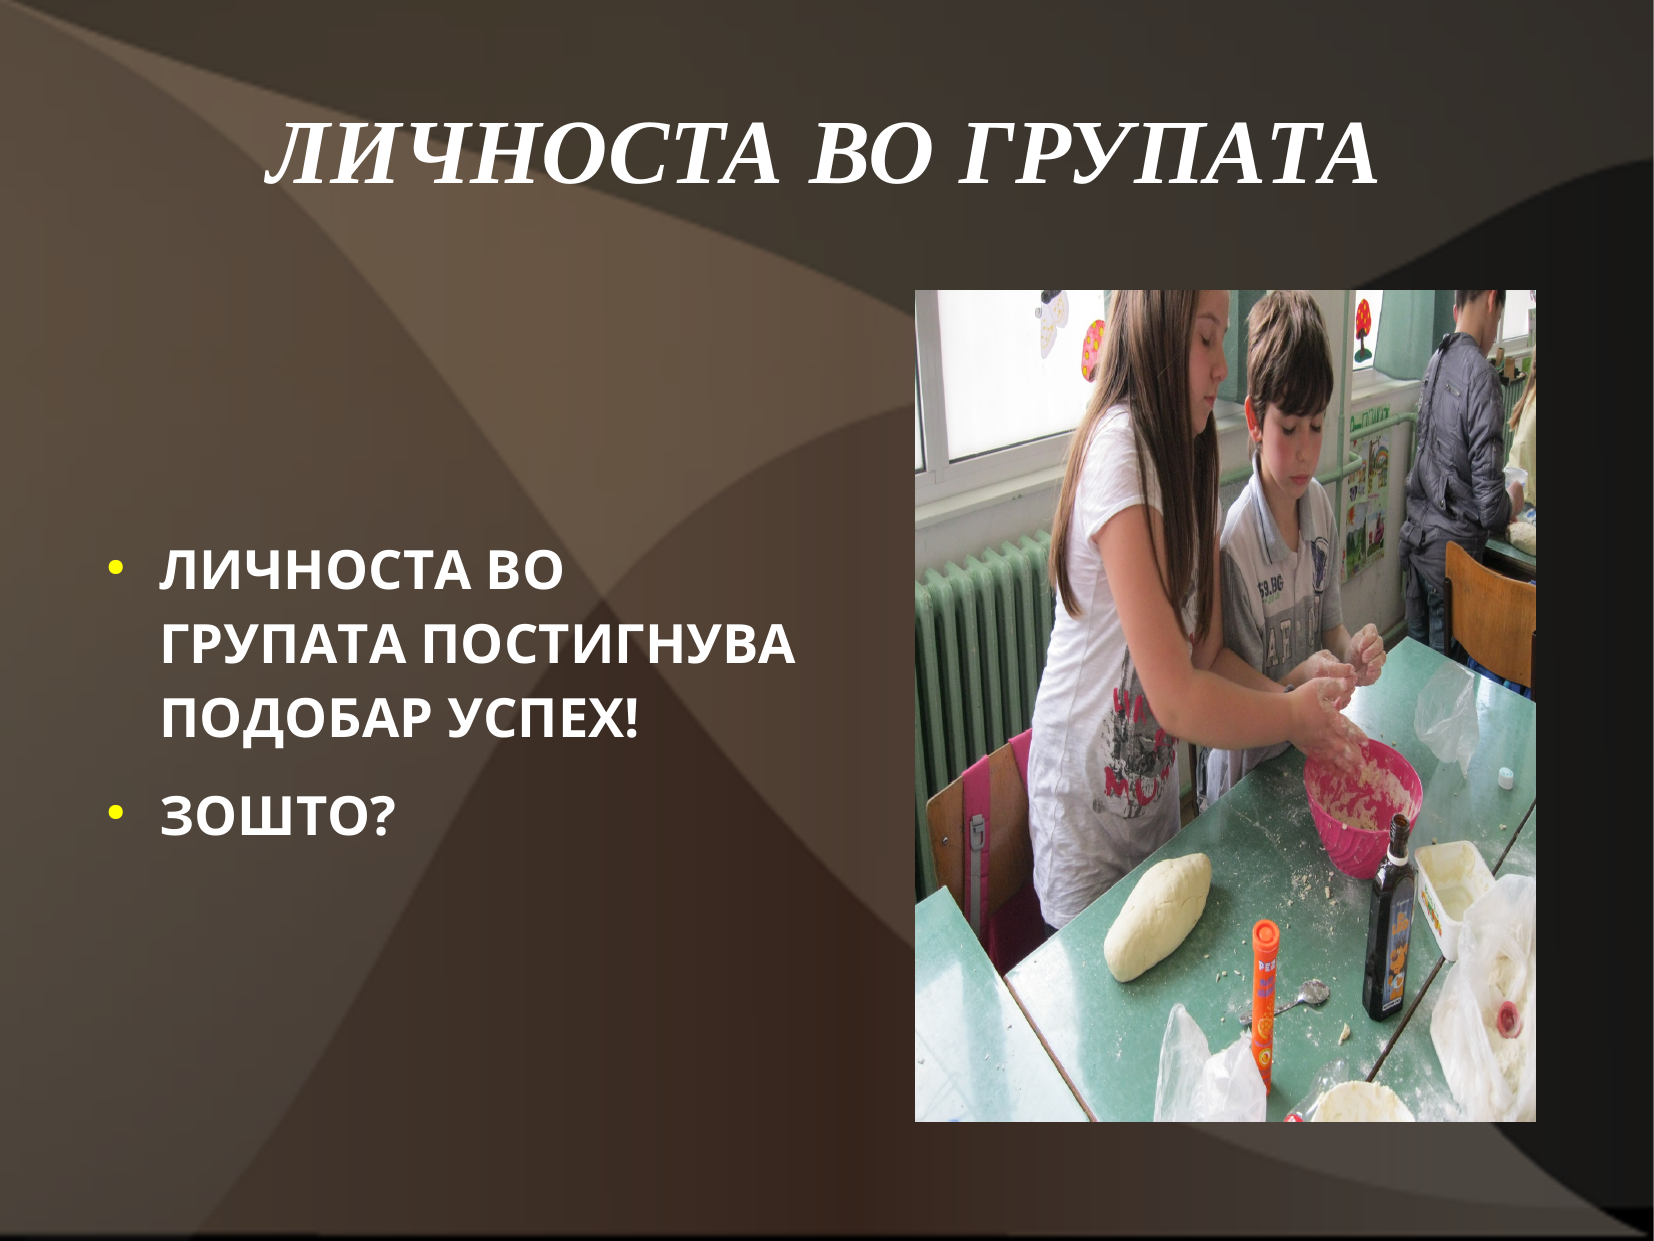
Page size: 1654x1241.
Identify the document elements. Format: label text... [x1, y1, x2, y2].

title ЛИЧНОСТА ВО ГРУПАТА [82, 56, 1571, 250]
list ЛИЧНОСТА ВО ГРУПАТА ПОСТИГНУВА ПОДОБАР УСПЕХ! ЗОШТО? [88, 531, 809, 1162]
picture [0, 0, 1654, 1241]
